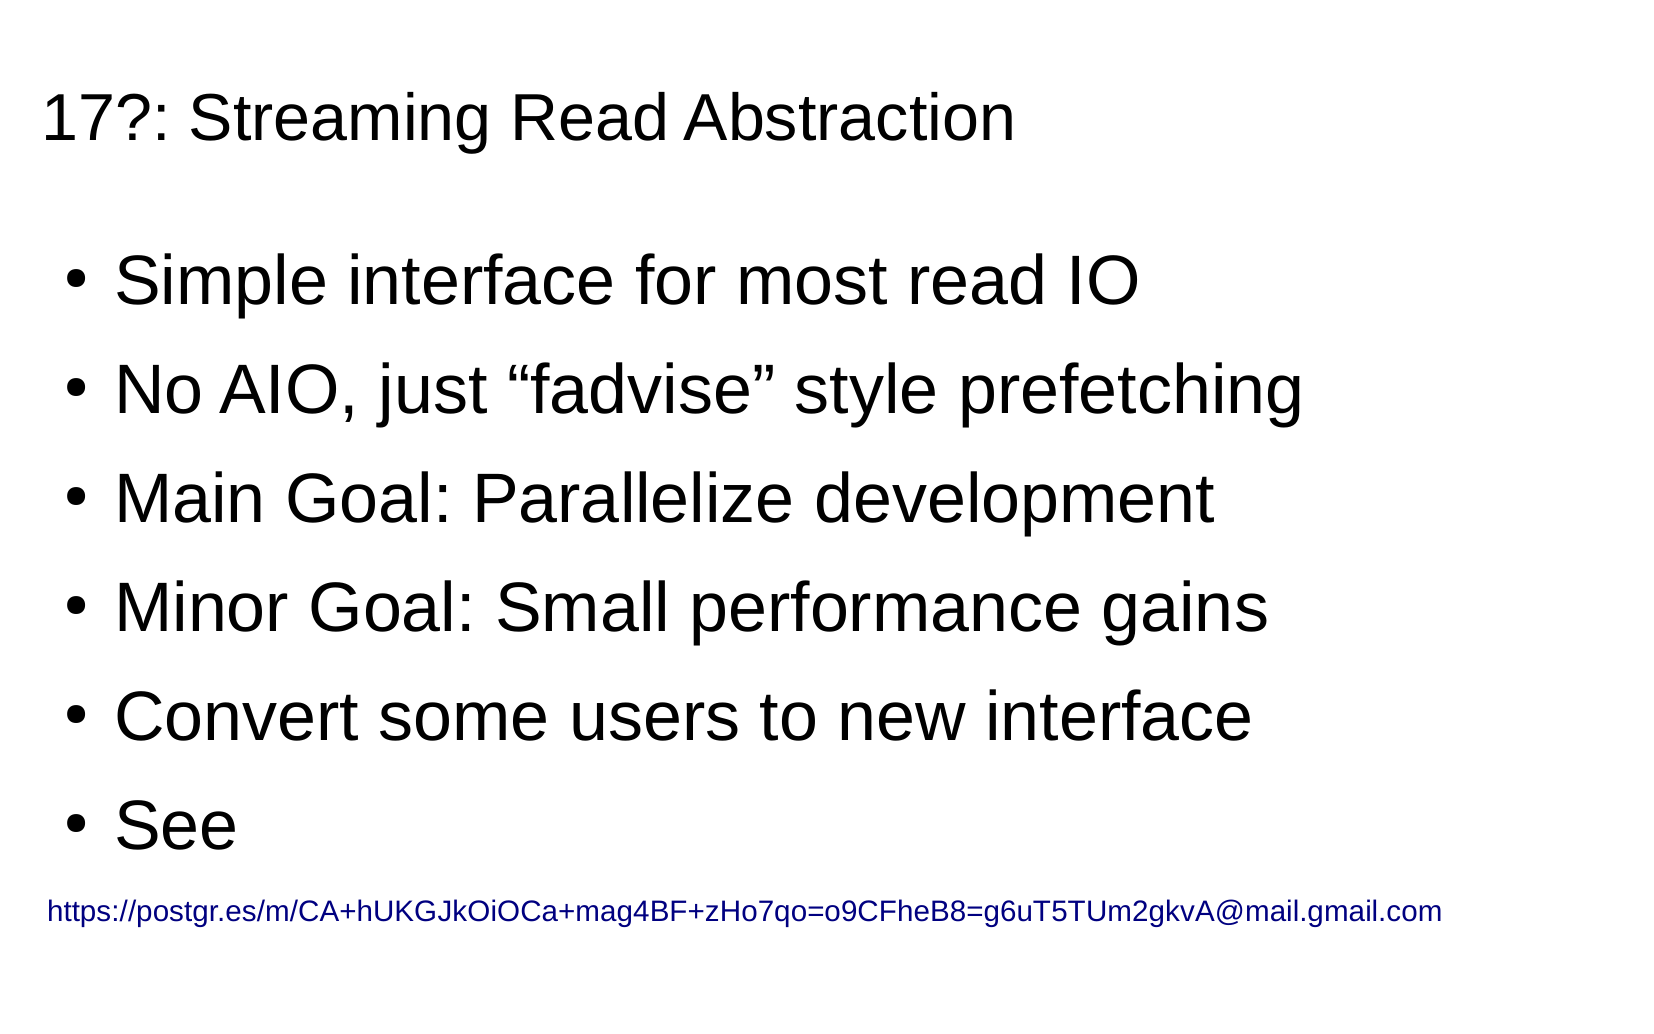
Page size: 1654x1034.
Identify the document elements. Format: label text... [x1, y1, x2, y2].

title 17?: Streaming Read Abstraction [41, 40, 1605, 195]
list Simple interface for most read IO No AIO, just “fadvise” style prefetching Main Goal: Parallelize development Minor Goal: Small performance gains Convert some users to new interface See https://postgr.es/m/CA+hUKGJkOiOCa+mag4BF+zHo7qo=o9CFheB8=g6uT5TUm2gkvA@mail.gmail.com [47, 241, 1605, 930]
